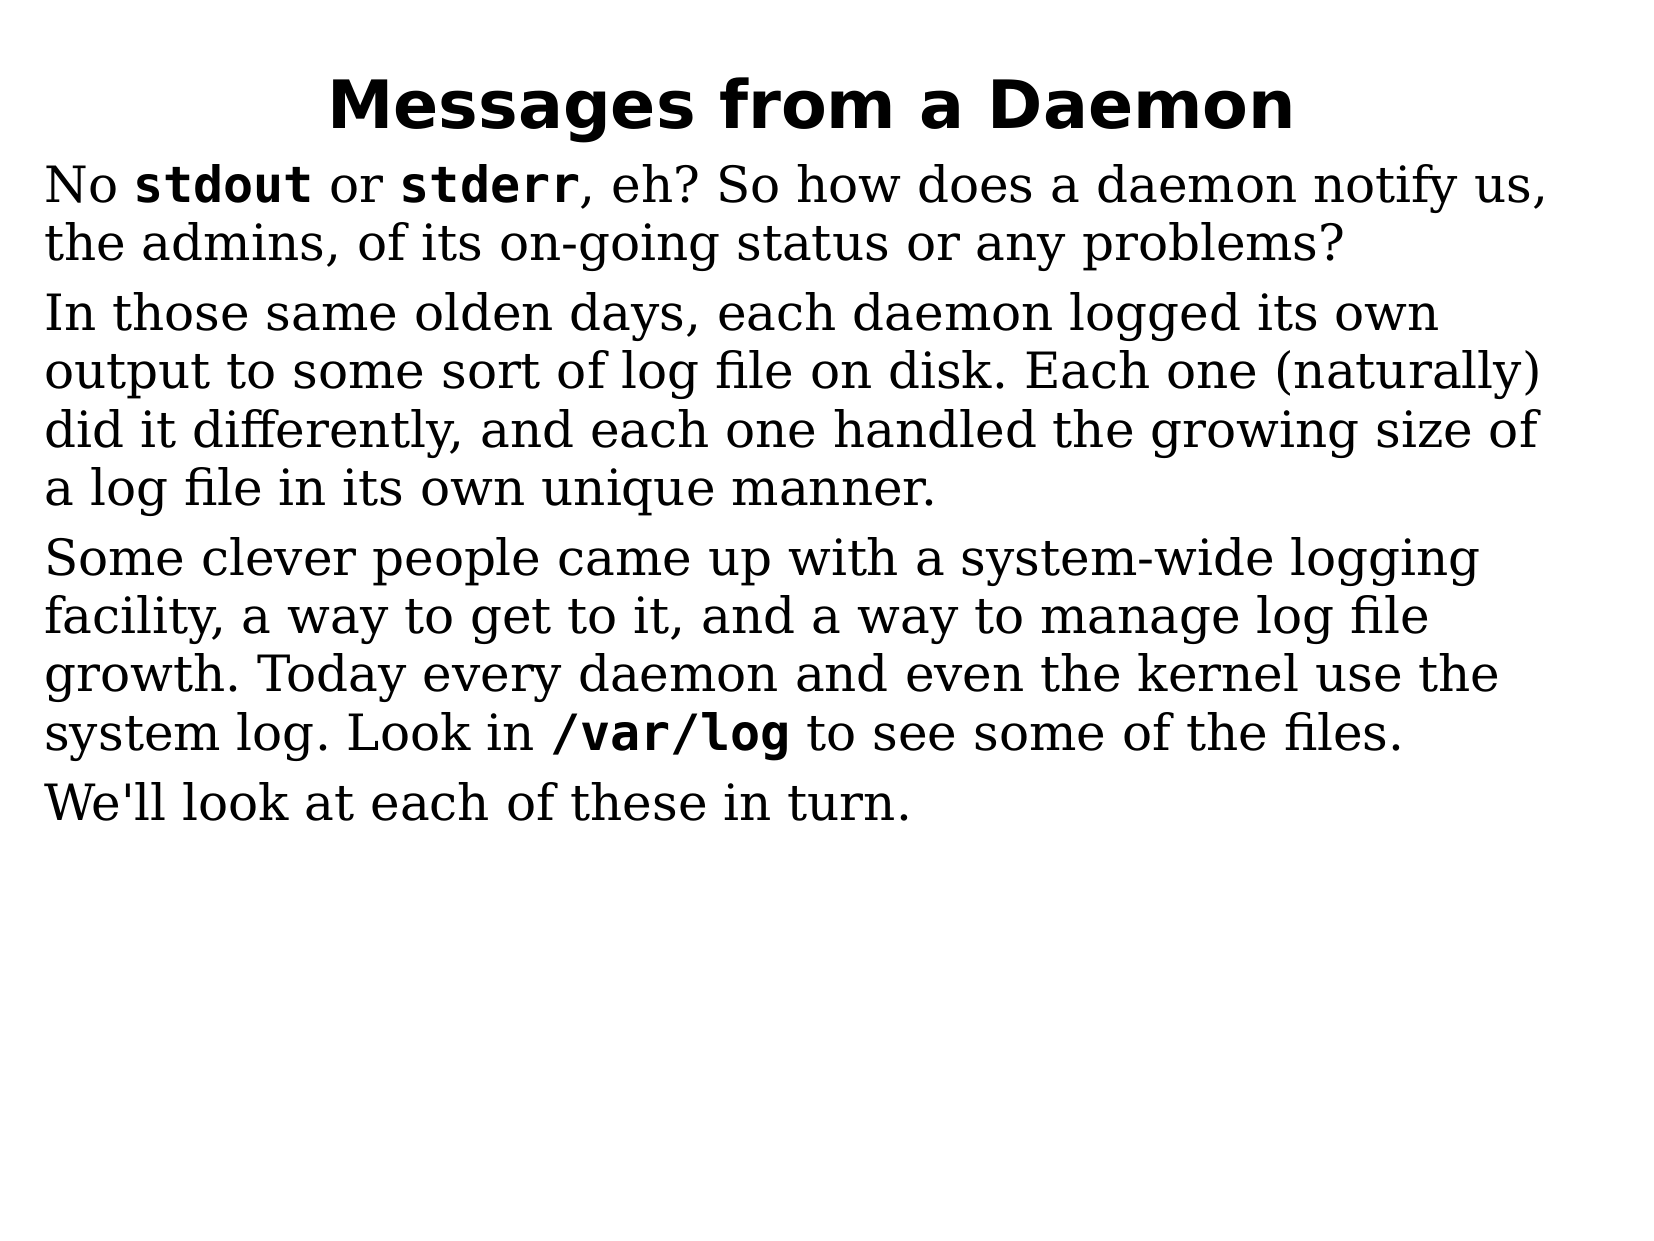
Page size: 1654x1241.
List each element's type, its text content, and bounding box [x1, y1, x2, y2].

text_box Messages from a Daemon No stdout or stderr, eh? So how does a daemon notify us, the admins, of its on-going status or any problems? In those same olden days, each daemon logged its own output to some sort of log file on disk. Each one (naturally) did it differently, and each one handled the growing size of a log file in its own unique manner. Some clever people came up with a system-wide logging facility, a way to get to it, and a way to manage log file growth. Today every daemon and even the kernel use the system log. Look in /var/log to see some of the files. We'll look at each of these in turn. [29, 59, 1595, 840]
